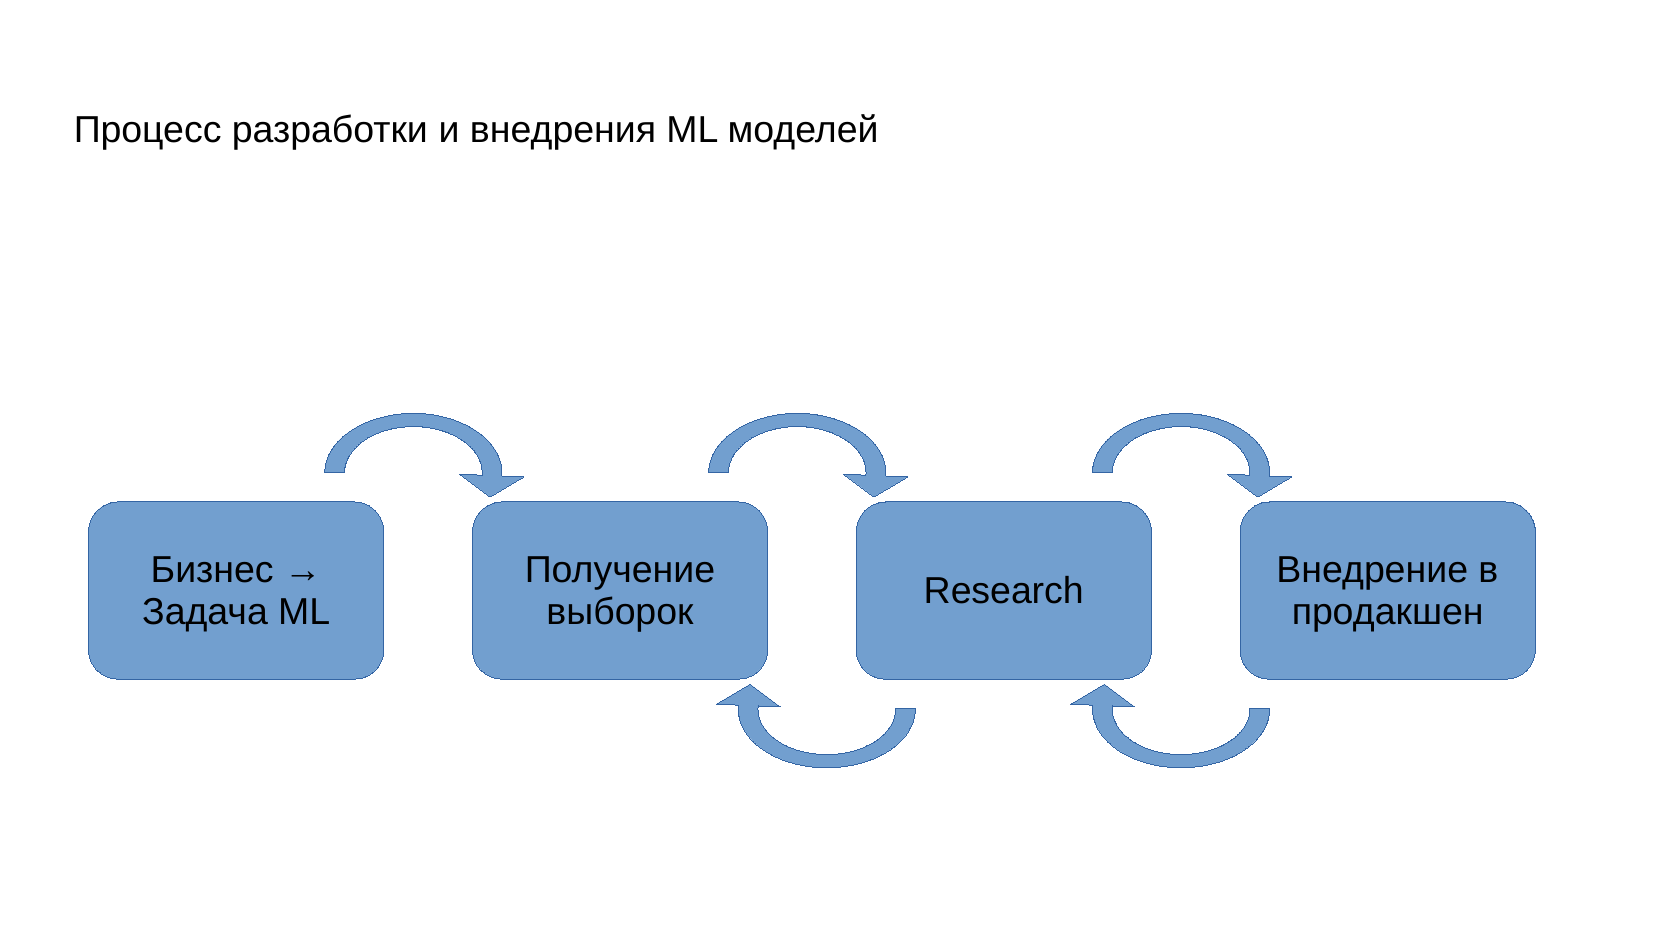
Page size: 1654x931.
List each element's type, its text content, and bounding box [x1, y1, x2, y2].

text_box Получение выборок [472, 501, 768, 680]
text_box [716, 684, 916, 768]
text_box Бизнес → Задача ML [88, 501, 384, 680]
text_box Внедрение в продакшен [1240, 501, 1536, 680]
text_box Процесс разработки и внедрения ML моделей [59, 59, 1625, 178]
text_box [1092, 413, 1292, 497]
text_box [1070, 684, 1270, 768]
text_box Research [856, 501, 1152, 680]
text_box [324, 413, 524, 497]
text_box [708, 413, 908, 497]
